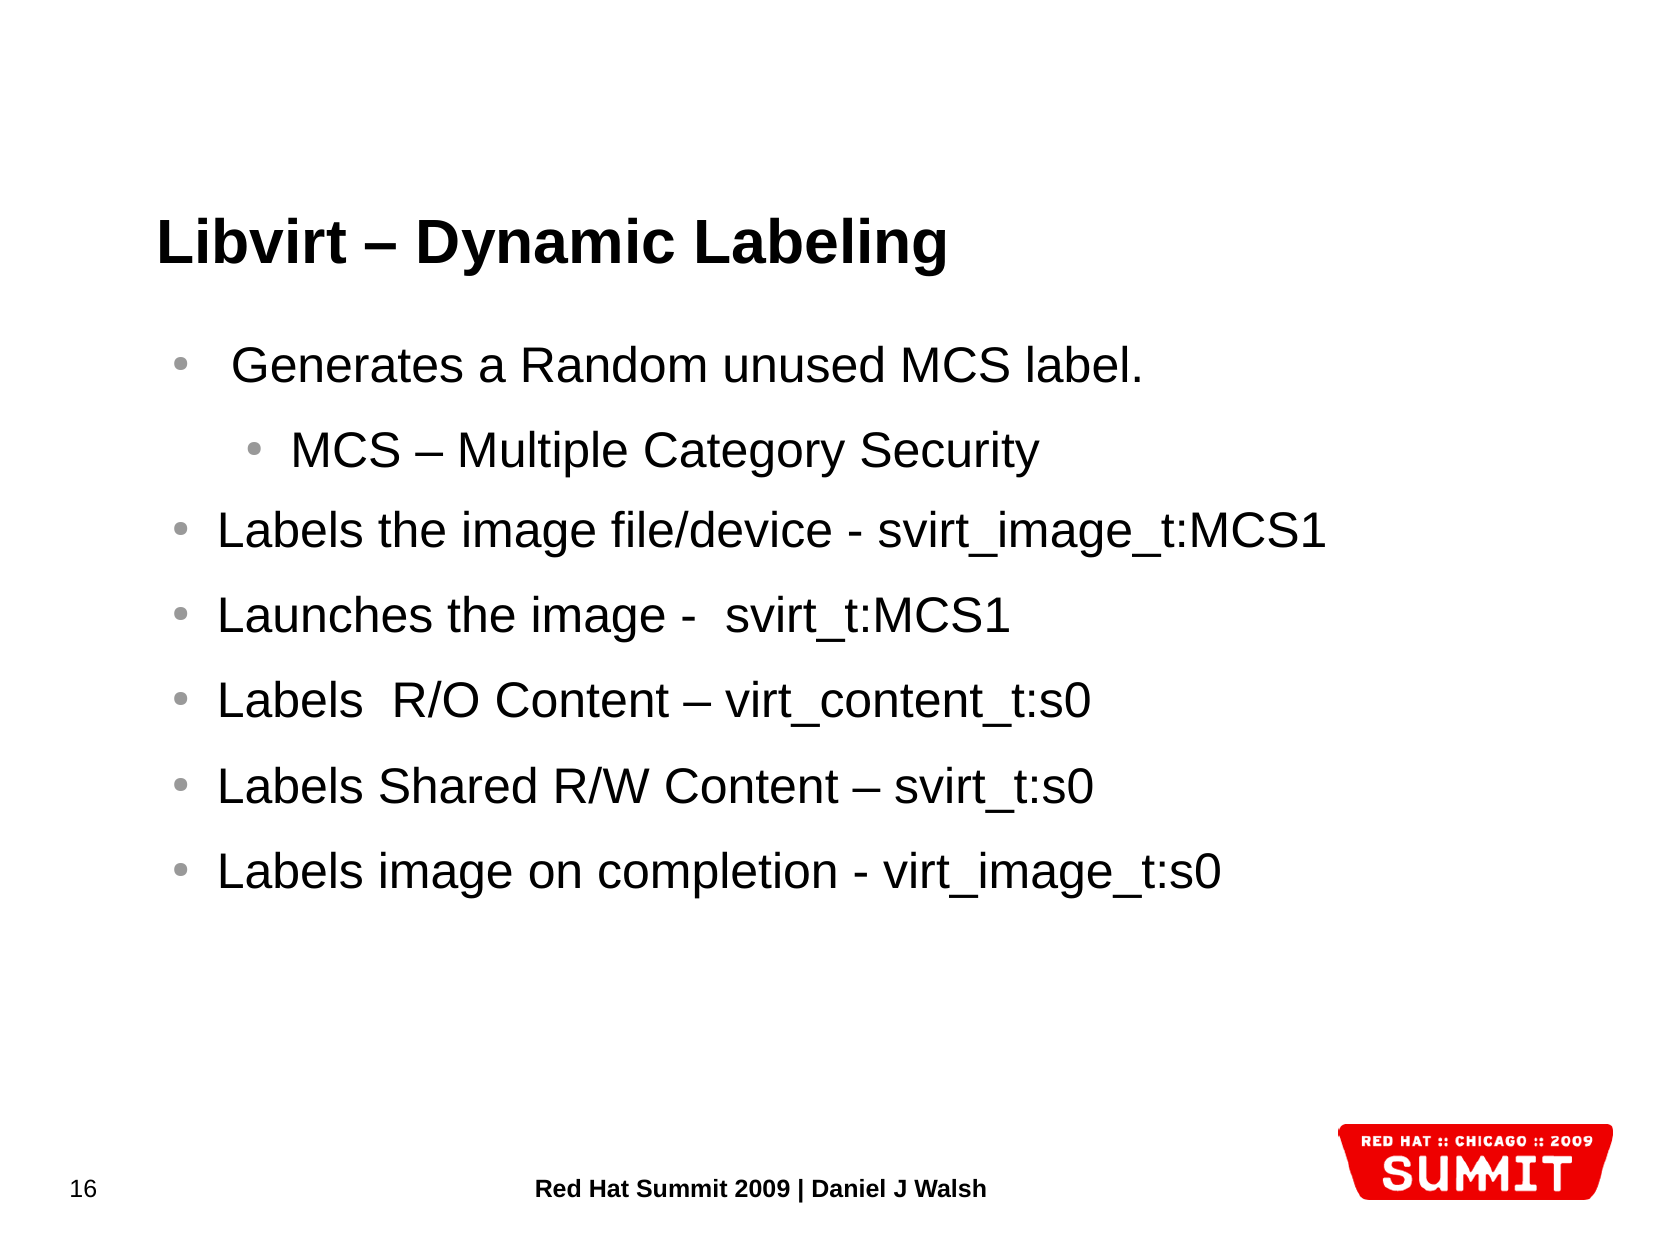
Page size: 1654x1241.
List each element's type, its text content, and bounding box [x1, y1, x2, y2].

picture [1338, 1124, 1613, 1200]
title Libvirt – Dynamic Labeling [156, 204, 1502, 281]
list Generates a Random unused MCS label. MCS – Multiple Category Security Labels the image file/device - svirt_image_t:MCS1 Launches the image - svirt_t:MCS1 Labels R/O Content – virt_content_t:s0 Labels Shared R/W Content – svirt_t:s0 Labels image on completion - virt_image_t:s0 [156, 337, 1502, 1116]
